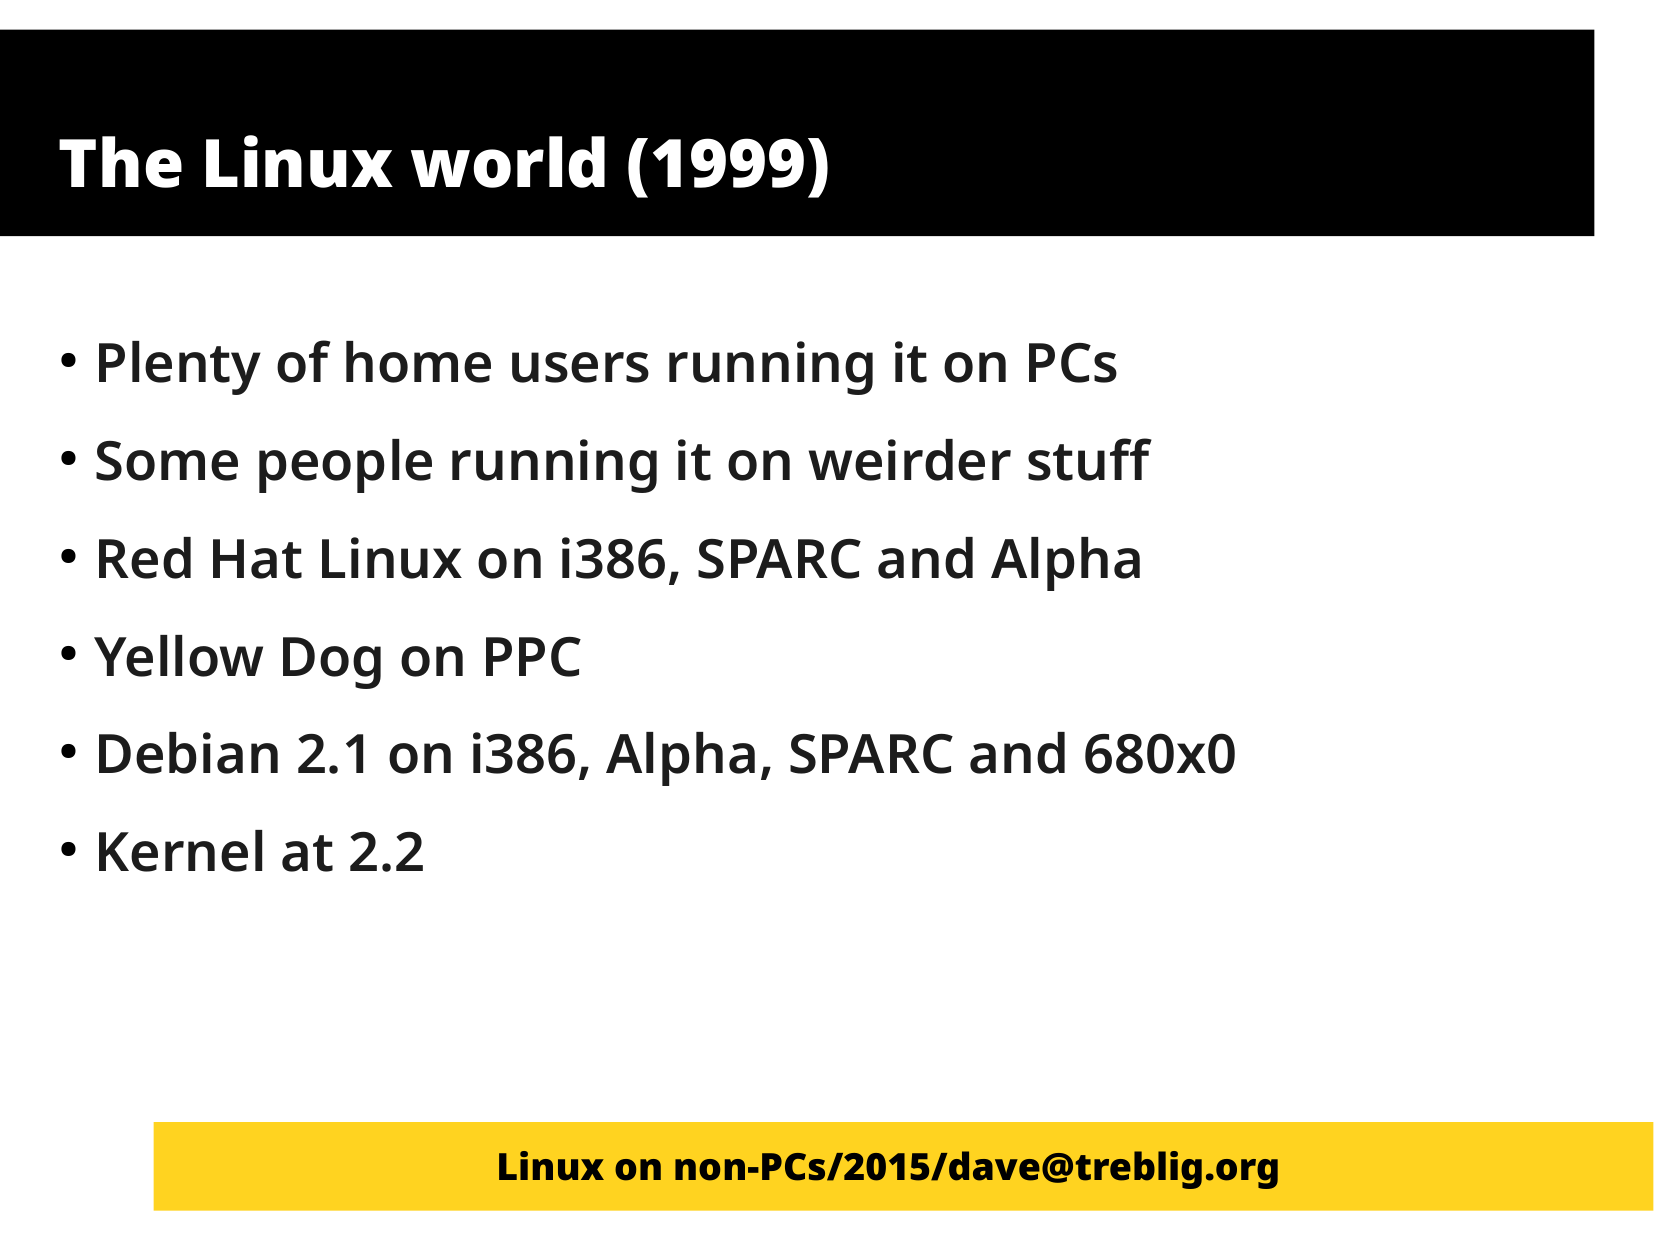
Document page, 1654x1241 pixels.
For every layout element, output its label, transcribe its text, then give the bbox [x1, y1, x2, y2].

title The Linux world (1999) [59, 59, 1595, 207]
list Plenty of home users running it on PCs Some people running it on weirder stuff Red Hat Linux on i386, SPARC and Alpha Yellow Dog on PPC Debian 2.1 on i386, Alpha, SPARC and 680x0 Kernel at 2.2 [59, 324, 1565, 1093]
